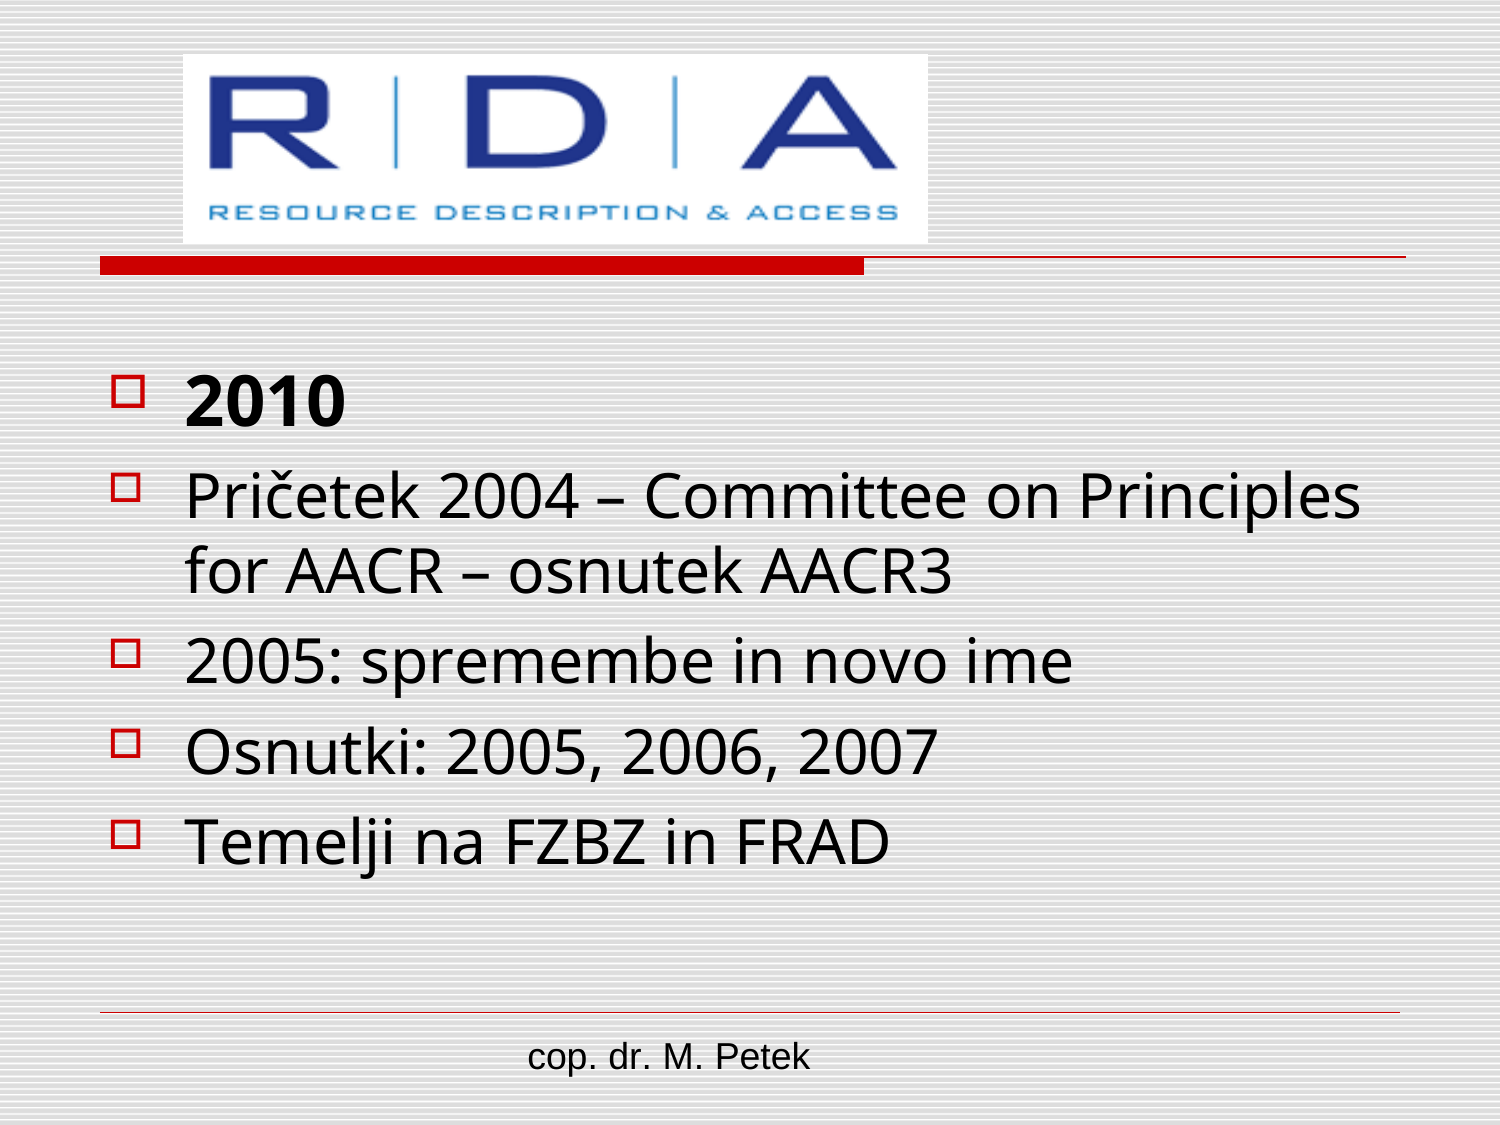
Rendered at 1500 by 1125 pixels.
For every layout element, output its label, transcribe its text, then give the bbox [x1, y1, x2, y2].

list 2010 Pričetek 2004 – Committee on Principles for AACR – osnutek AACR3 2005: spremembe in novo ime Osnutki: 2005, 2006, 2007 Temelji na FZBZ in FRAD [92, 347, 1406, 988]
picture [0, 0, 1500, 1125]
